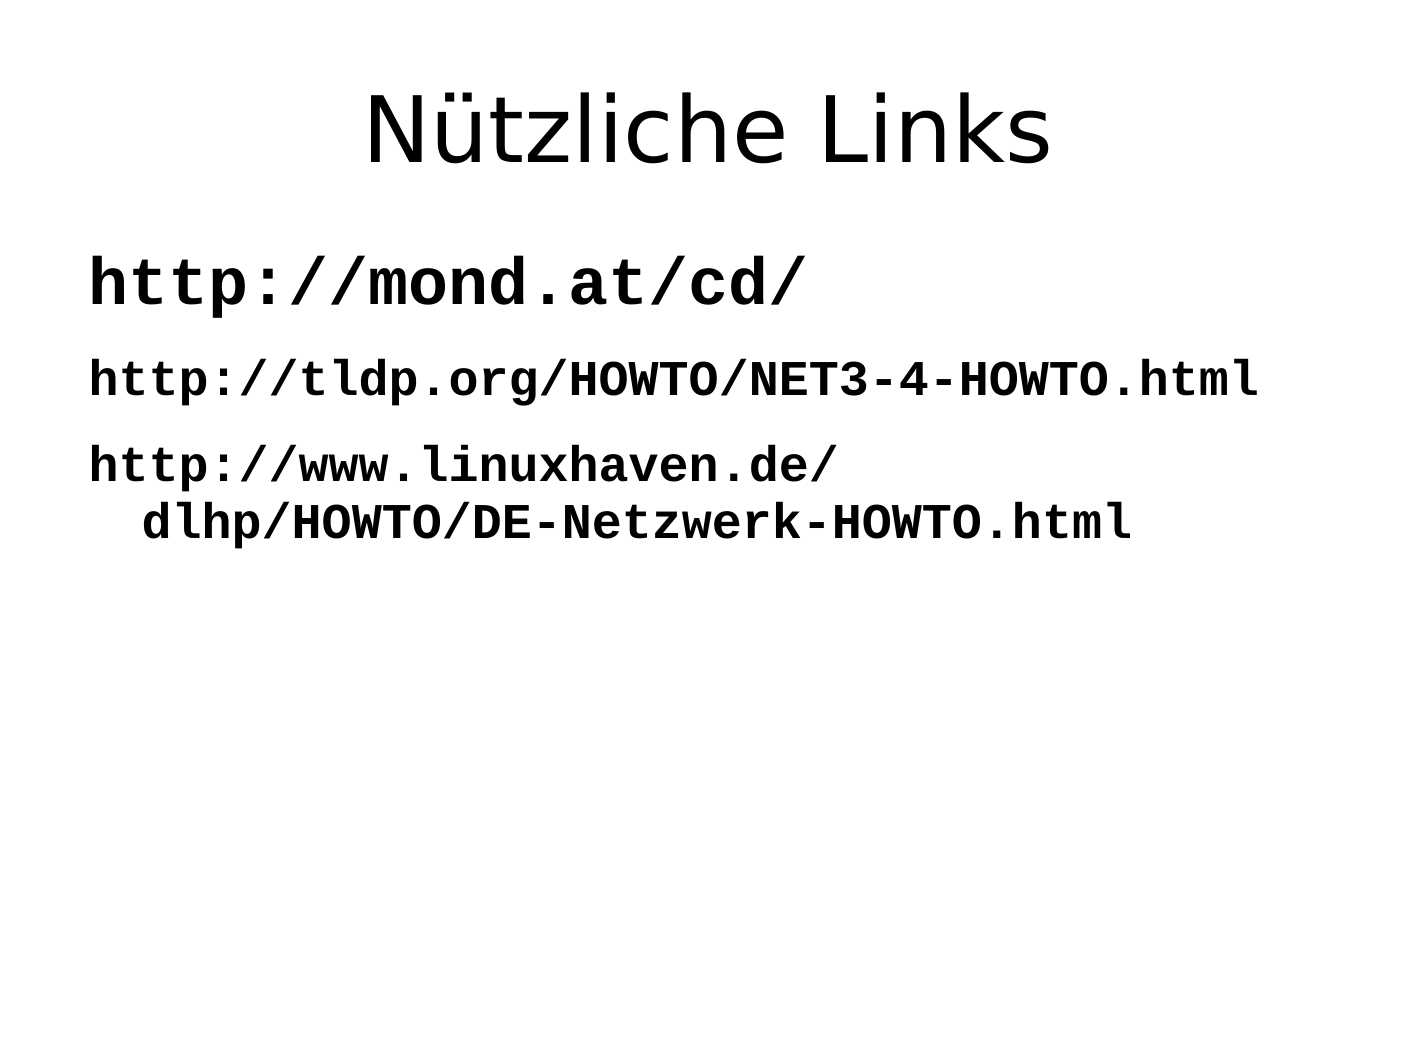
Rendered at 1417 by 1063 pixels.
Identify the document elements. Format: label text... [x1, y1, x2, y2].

list http://mond.at/cd/ http://tldp.org/HOWTO/NET3-4-HOWTO.html http://www.linuxhaven.de/ dlhp/HOWTO/DE-Netzwerk-HOWTO.html [70, 248, 1346, 554]
title Nützliche Links [70, 42, 1346, 220]
